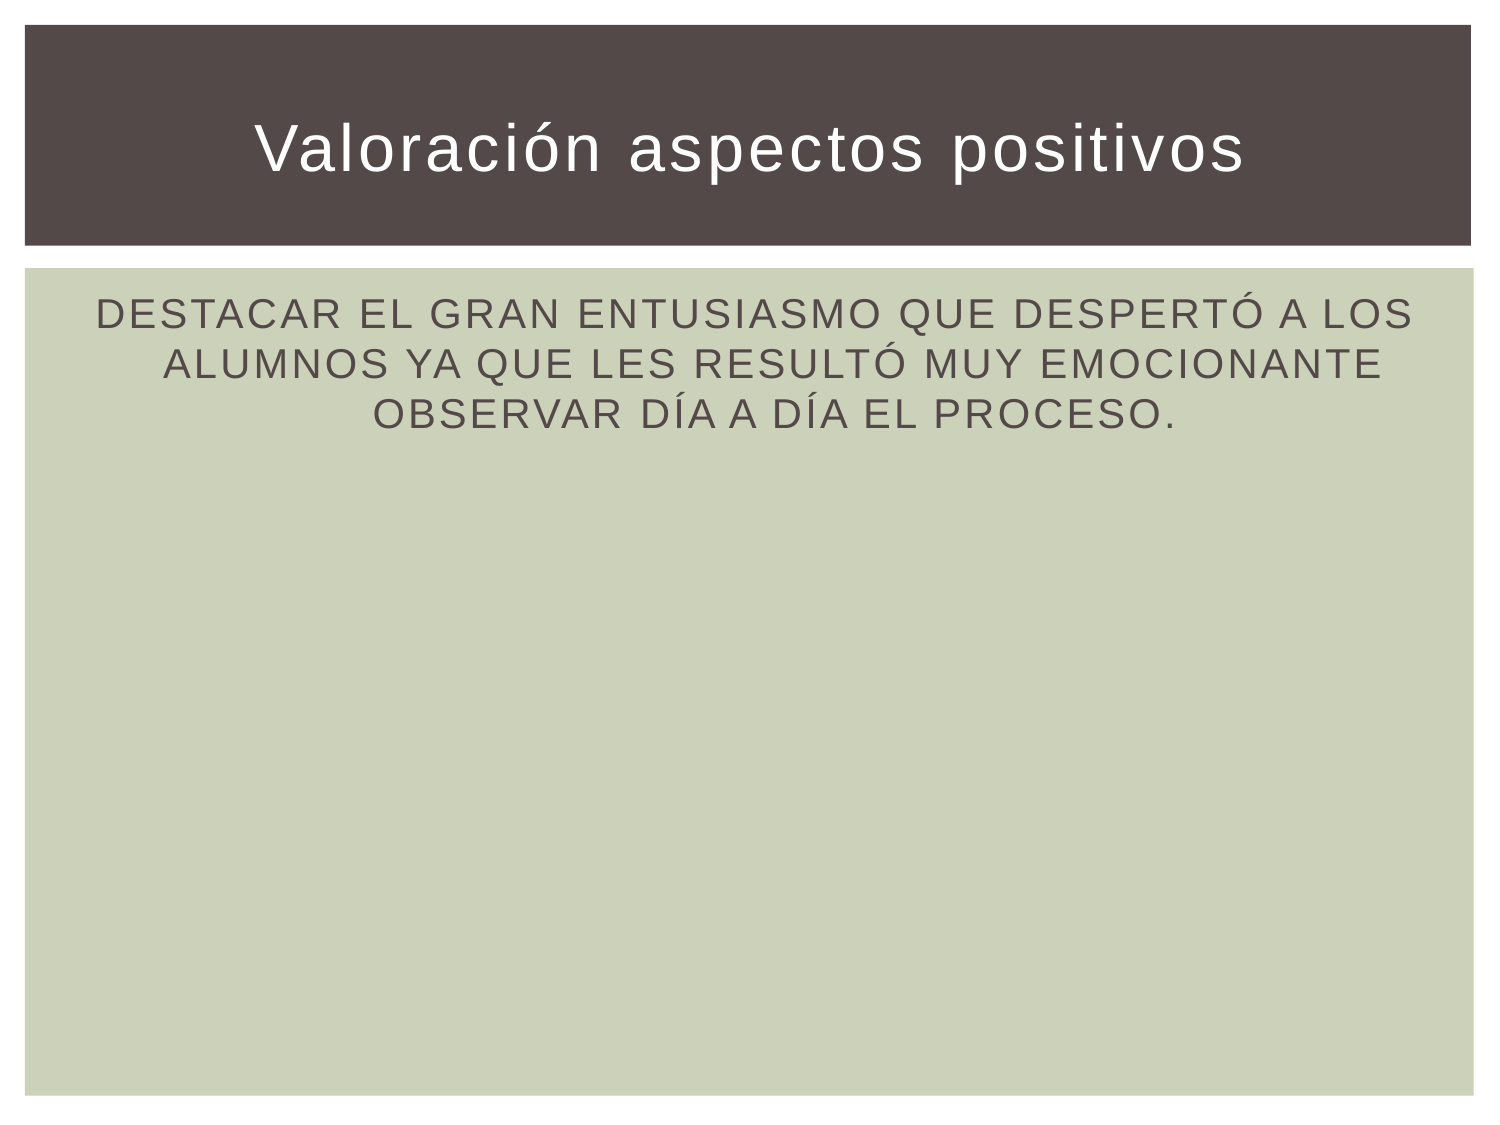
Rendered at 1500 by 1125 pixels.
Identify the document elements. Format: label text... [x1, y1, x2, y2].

title Valoración aspectos positivos [62, 58, 1438, 232]
list DESTACAR EL GRAN ENTUSIASMO QUE DESPERTÓ A LOS ALUMNOS YA QUE LES RESULTÓ MUY EMOCIONANTE OBSERVAR DÍA A DÍA EL PROCESO. [33, 278, 1471, 1008]
